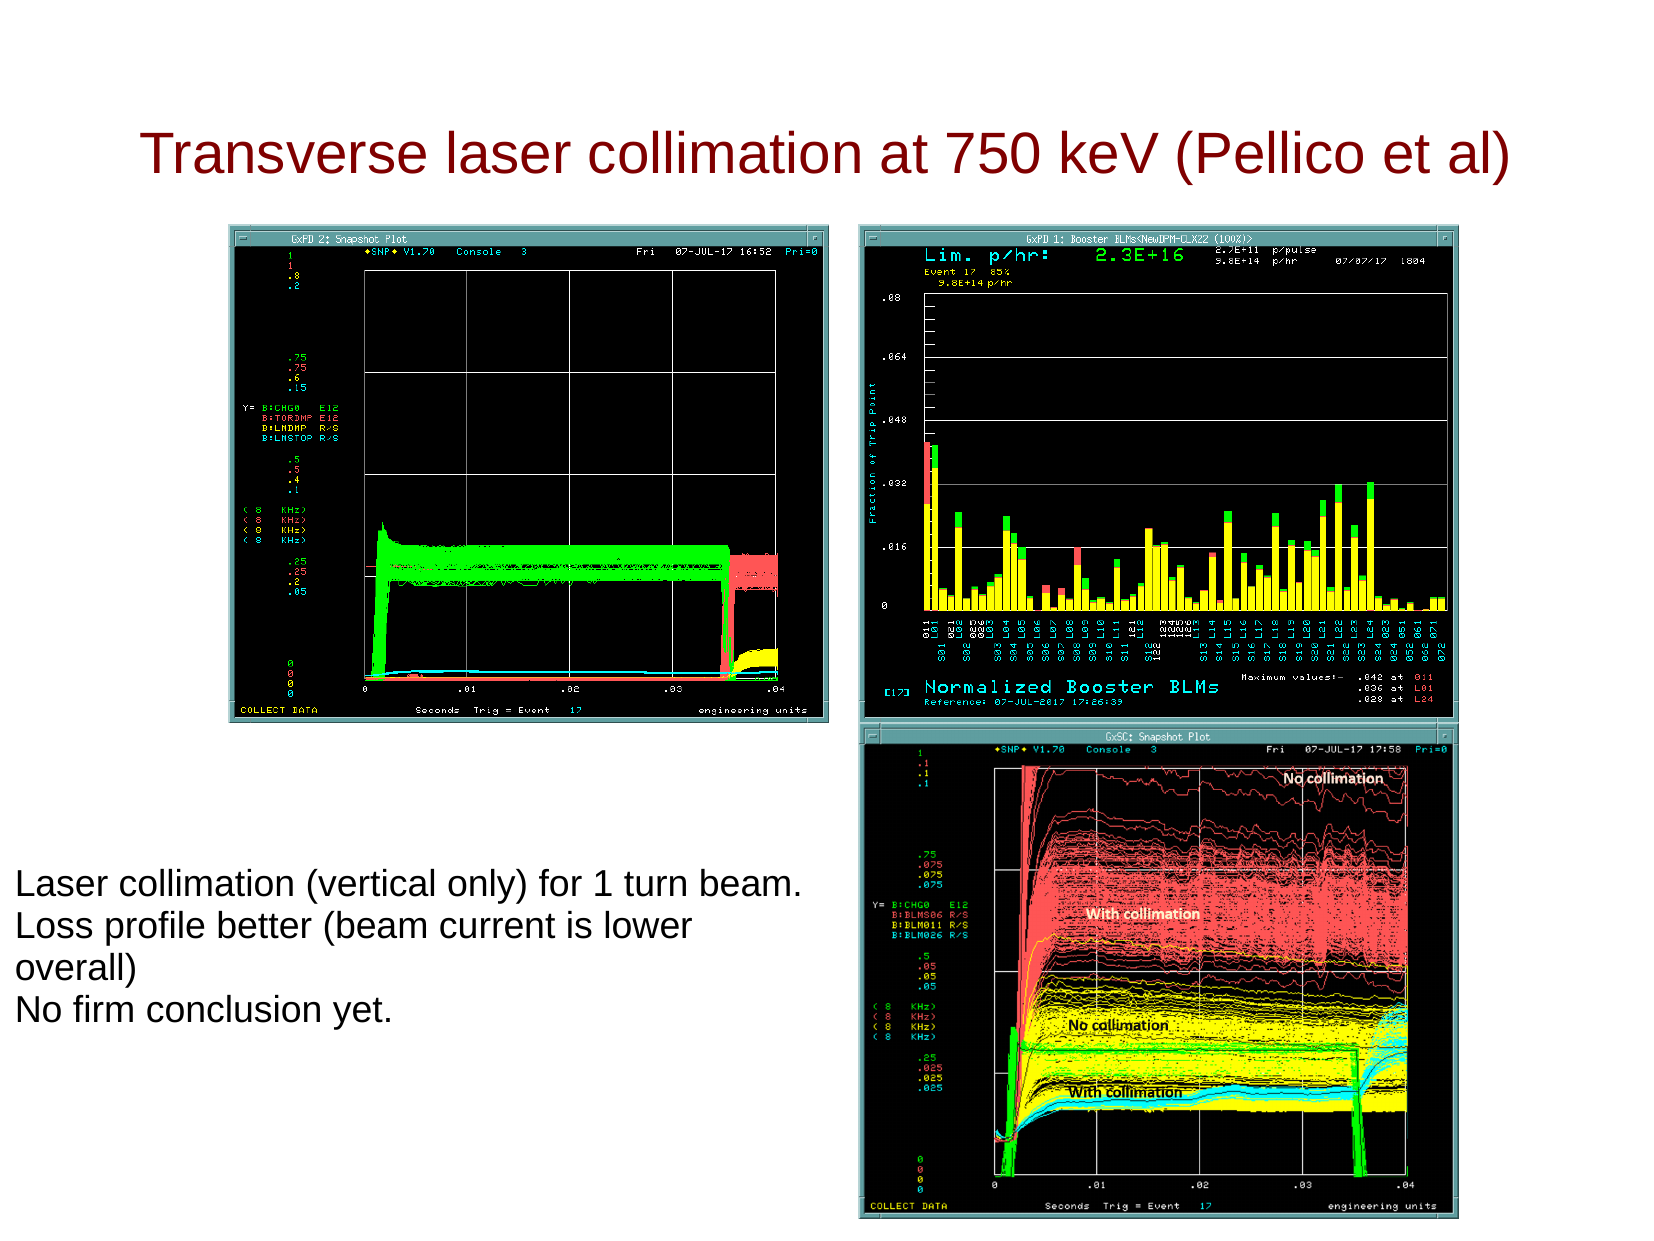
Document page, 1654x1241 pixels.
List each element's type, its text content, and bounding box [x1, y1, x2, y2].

picture [228, 224, 829, 724]
picture [858, 224, 1459, 1219]
text_box Laser collimation (vertical only) for 1 turn beam. Loss profile better (beam current is lower overall) No firm conclusion yet. [0, 855, 841, 1036]
title Transverse laser collimation at 750 keV (Pellico et al) [82, 49, 1571, 257]
